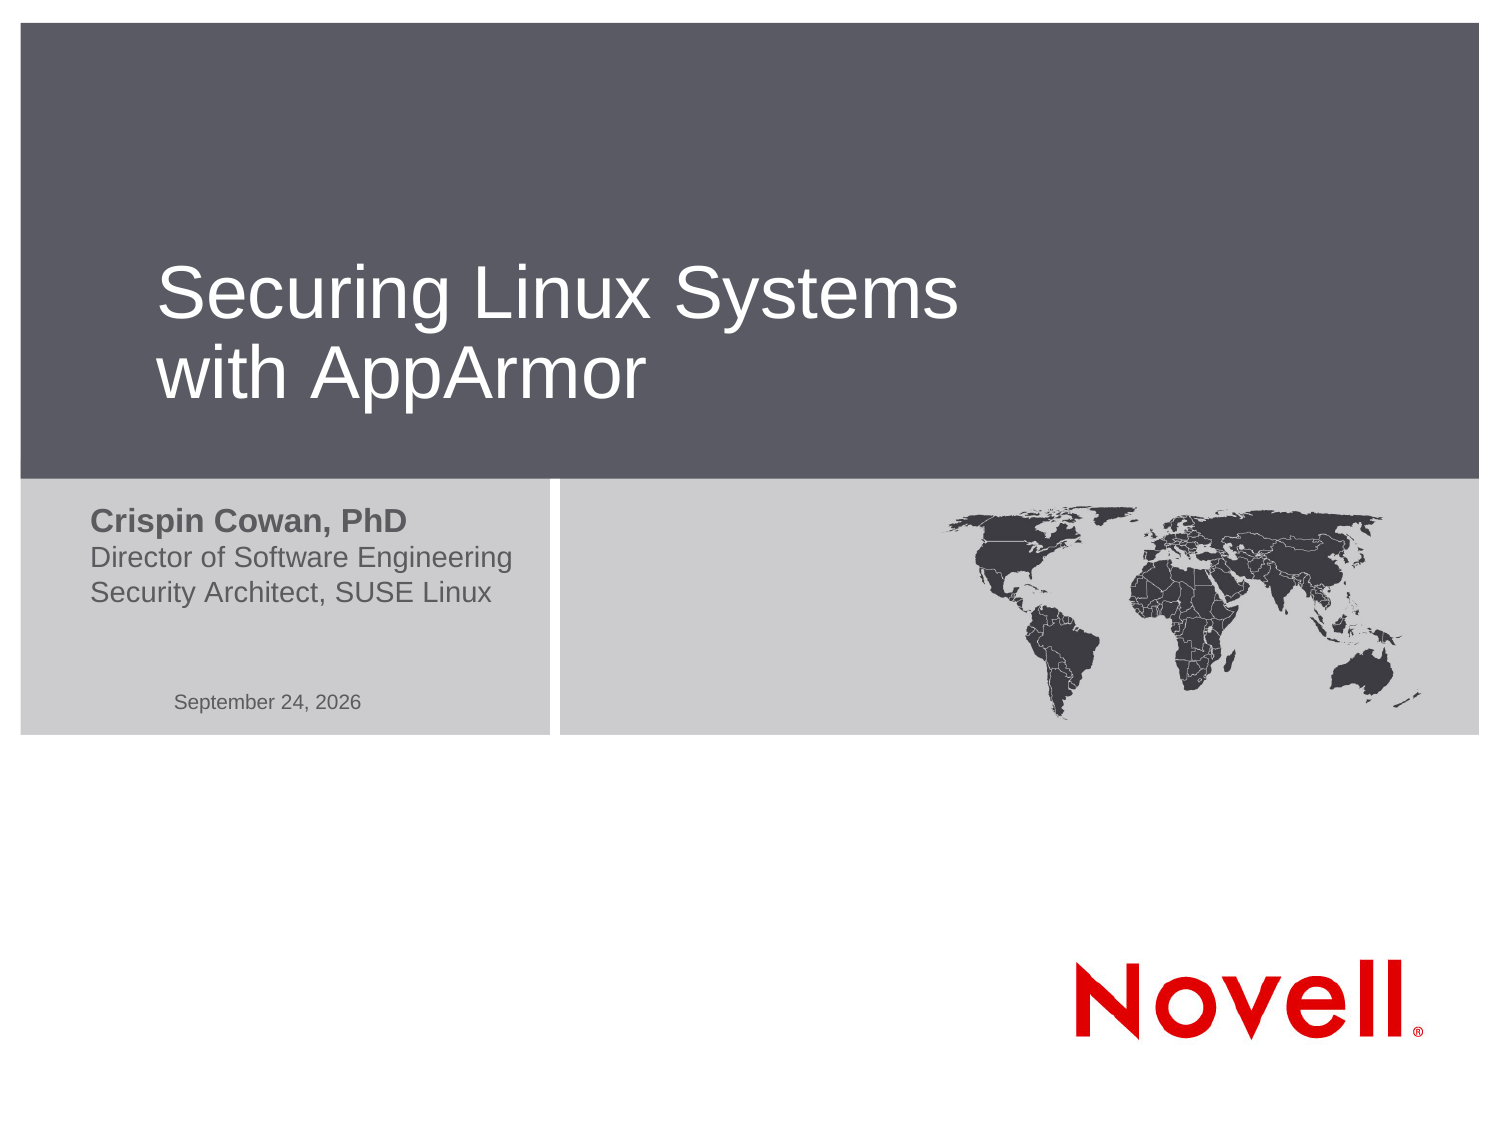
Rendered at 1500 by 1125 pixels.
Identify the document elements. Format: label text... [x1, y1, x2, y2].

picture [560, 479, 1479, 735]
picture [20, 479, 550, 735]
title Securing Linux Systems with AppArmor [156, 164, 1470, 415]
subtitle Crispin Cowan, PhD Director of Software Engineering Security Architect, SUSE Linux [55, 501, 541, 672]
picture [1066, 951, 1430, 1047]
